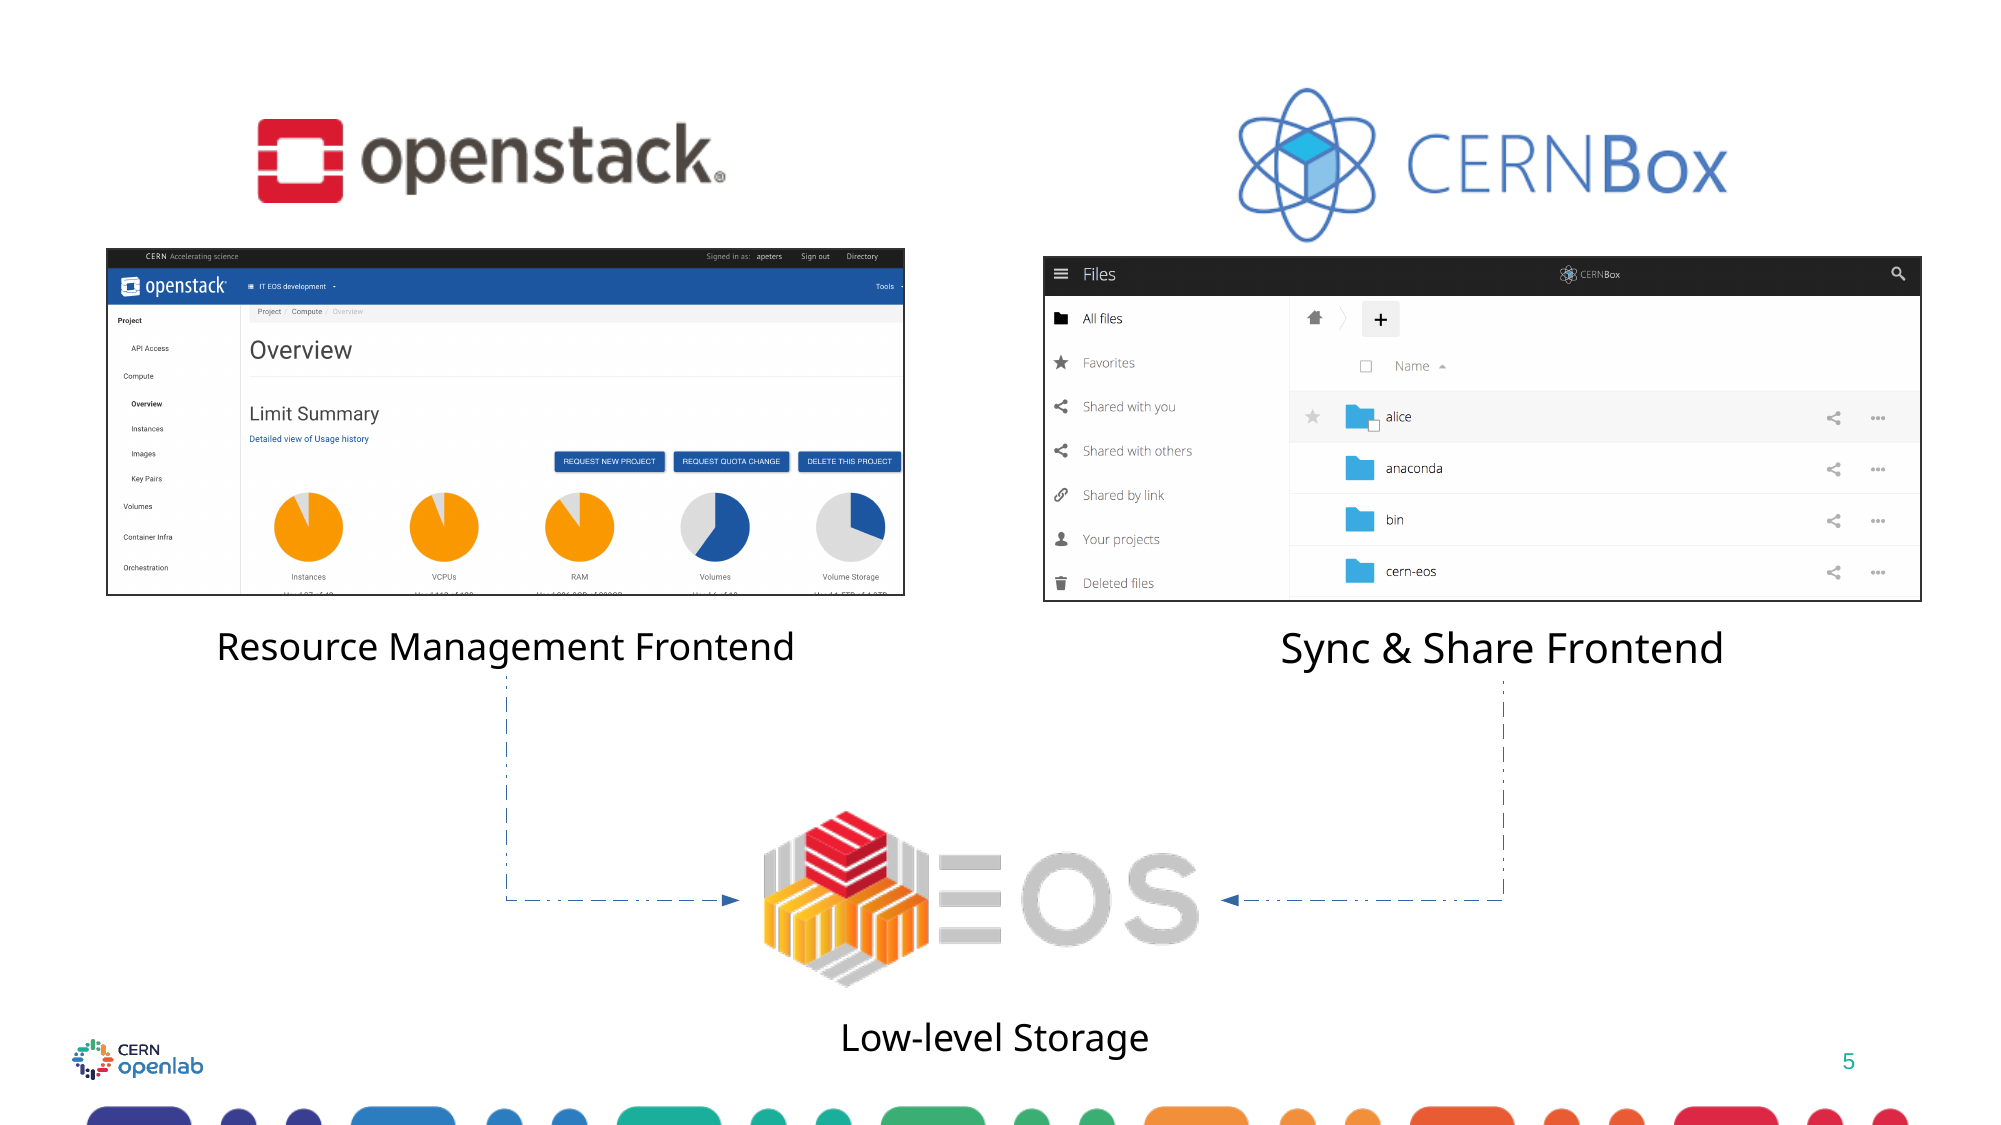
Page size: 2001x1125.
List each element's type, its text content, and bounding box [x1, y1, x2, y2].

text_box Resource Management Frontend [207, 614, 805, 676]
picture [1194, 74, 1752, 256]
picture [739, 794, 1221, 1007]
picture [108, 249, 904, 595]
text_box Low-level Storage [831, 1007, 1159, 1068]
text_box Sync & Share Frontend [1272, 613, 1734, 681]
picture [72, 1039, 203, 1080]
picture [1044, 257, 1921, 601]
picture [257, 119, 727, 203]
